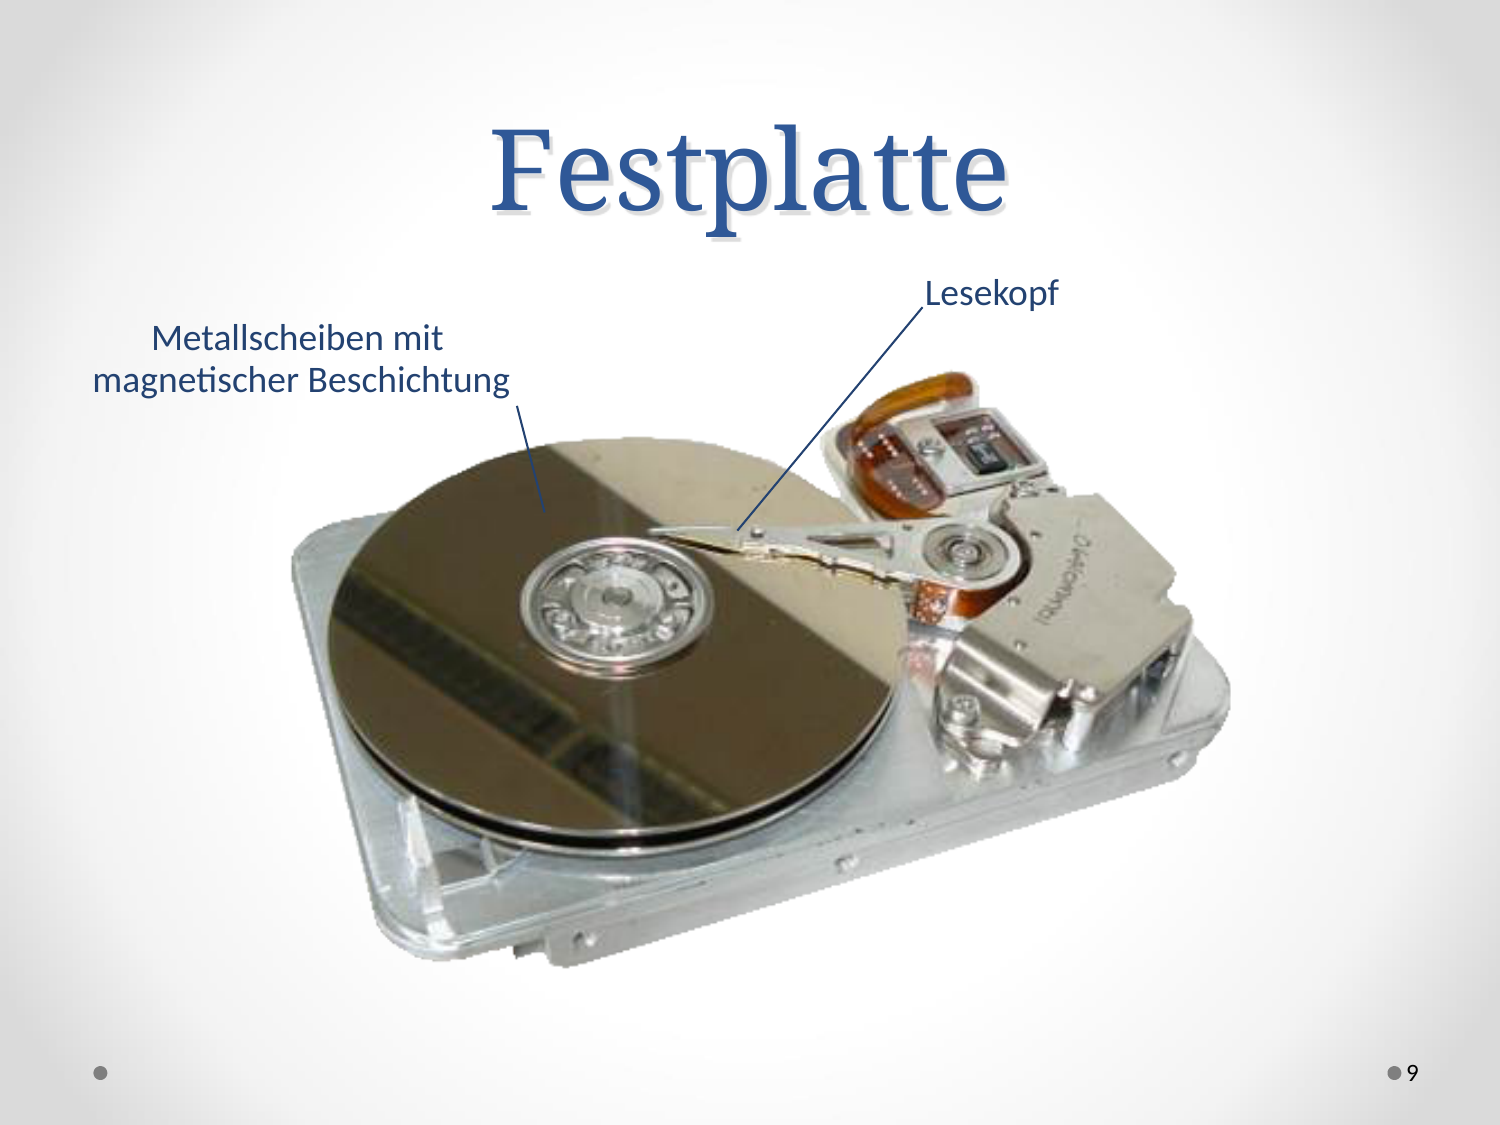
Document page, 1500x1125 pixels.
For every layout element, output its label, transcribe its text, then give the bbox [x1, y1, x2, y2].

text_box Lesekopf [737, 260, 1092, 531]
picture [274, 361, 1251, 987]
text_box Metallscheiben mit magnetischer Beschichtung [67, 302, 545, 513]
title Festplatte [75, 104, 1426, 242]
